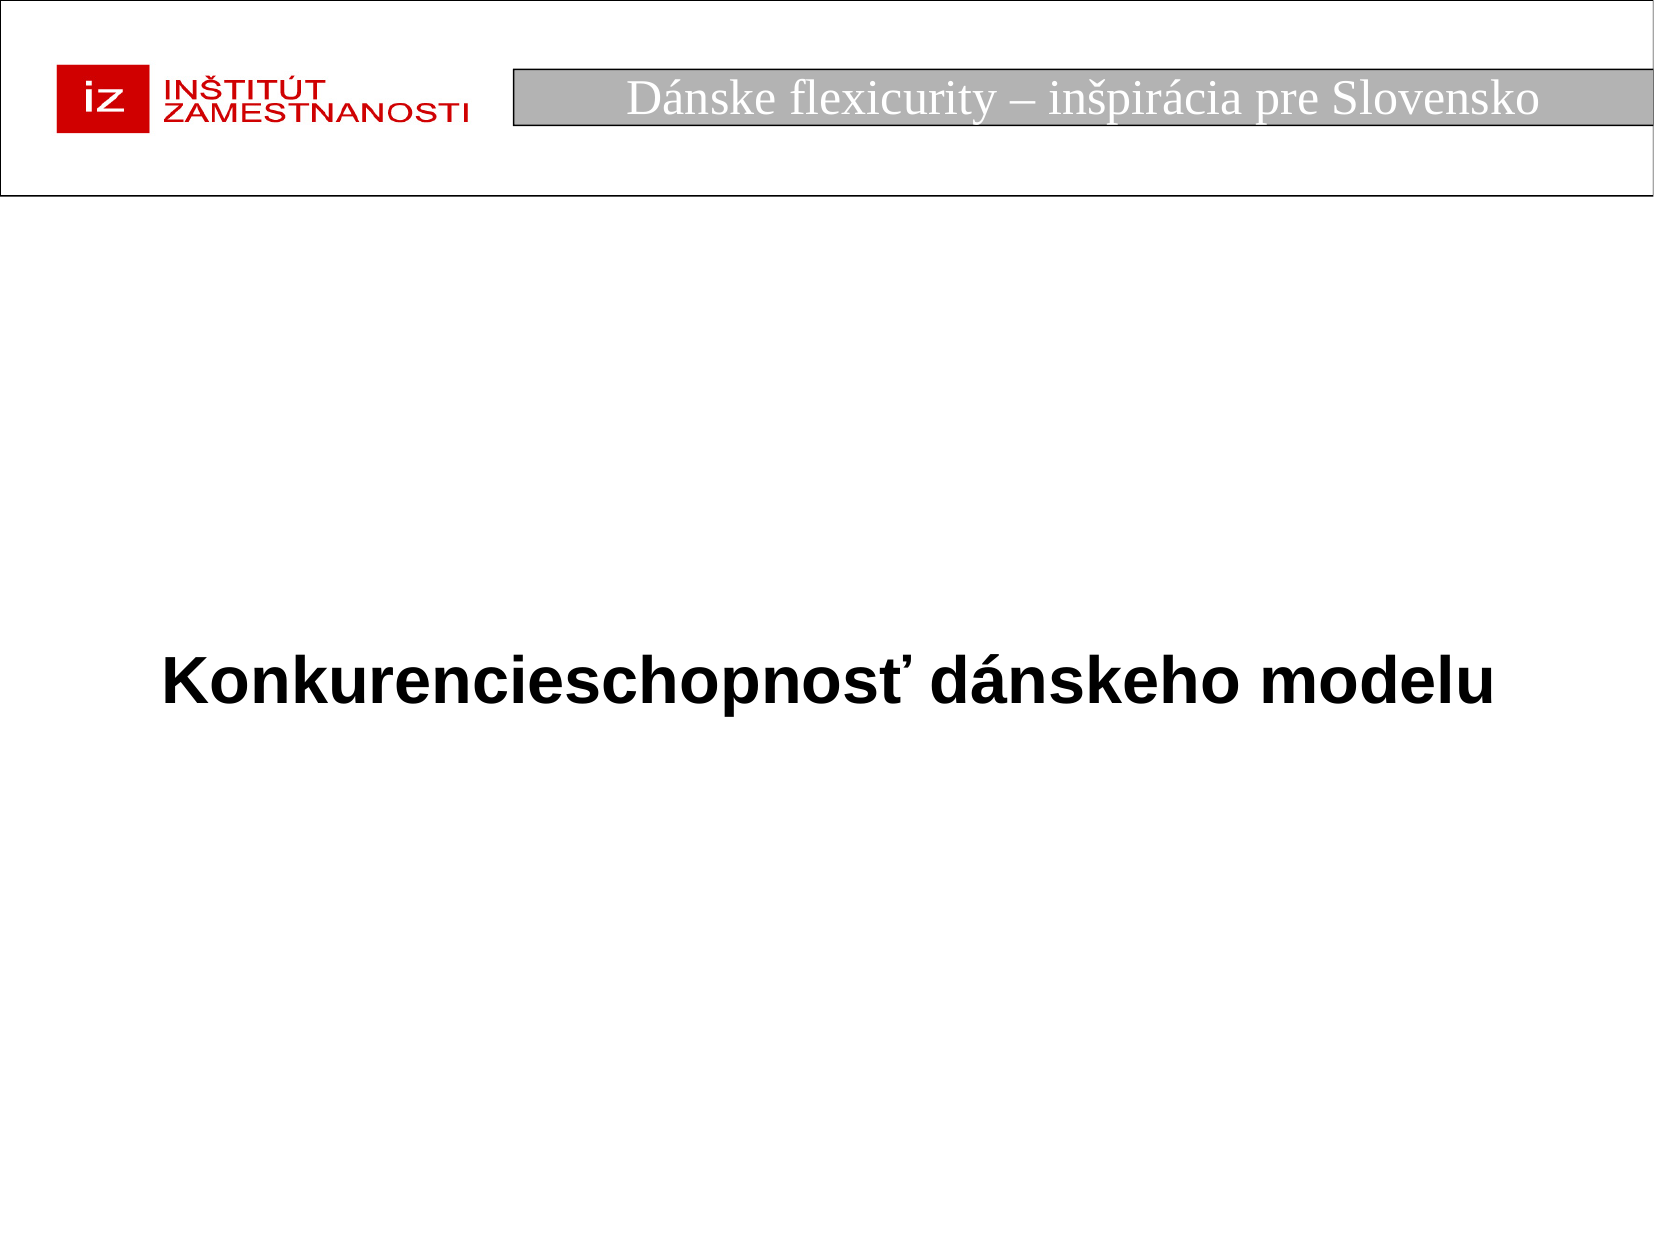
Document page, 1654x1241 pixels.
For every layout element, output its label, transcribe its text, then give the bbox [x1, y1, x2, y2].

text_box [0, 0, 1654, 196]
text_box Dánske flexicurity – inšpirácia pre Slovensko [513, 69, 1654, 126]
picture [5, 5, 518, 190]
list Konkurencieschopnosť dánskeho modelu [123, 346, 1536, 1128]
